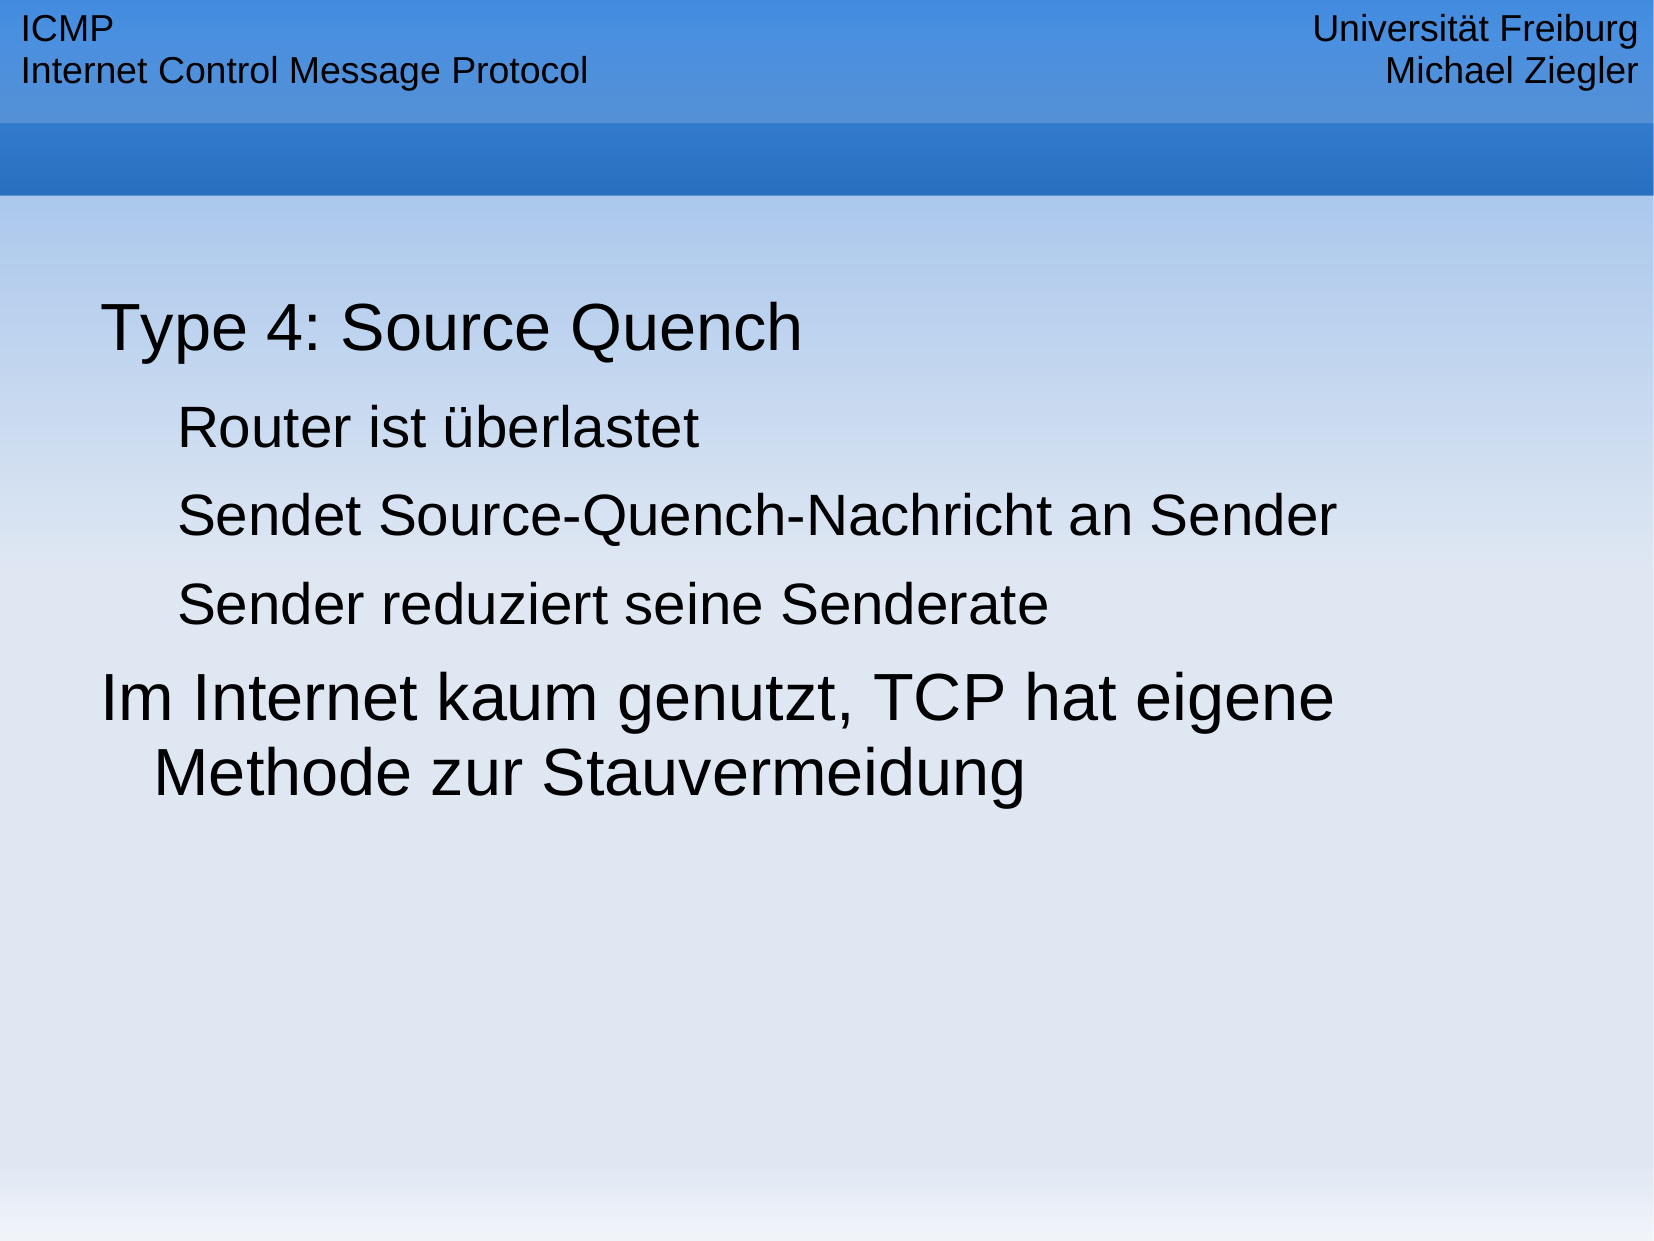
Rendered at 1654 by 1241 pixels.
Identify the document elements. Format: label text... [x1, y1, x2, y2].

picture [0, 0, 1654, 1241]
list Type 4: Source Quench Router ist überlastet Sendet Source-Quench-Nachricht an Sender Sender reduziert seine Senderate Im Internet kaum genutzt, TCP hat eigene Methode zur Stauvermeidung [82, 290, 1571, 1109]
text_box ICMP Internet Control Message Protocol [5, 0, 715, 127]
text_box Universität Freiburg Michael Ziegler [1210, 0, 1654, 183]
